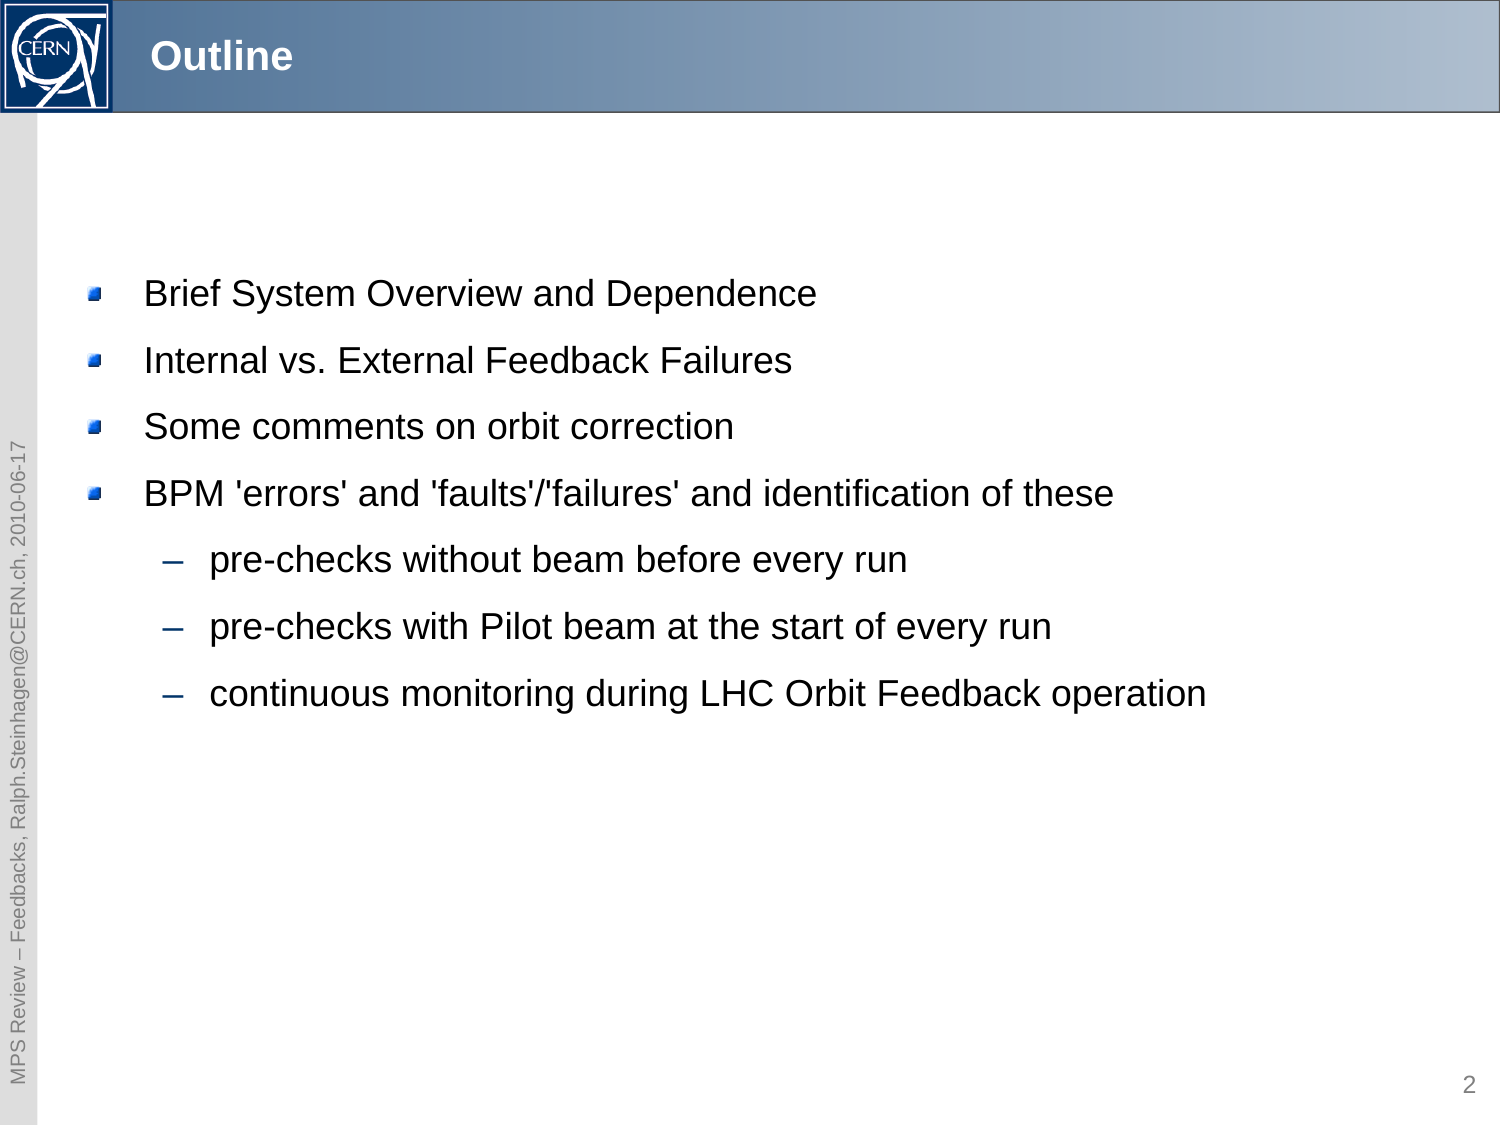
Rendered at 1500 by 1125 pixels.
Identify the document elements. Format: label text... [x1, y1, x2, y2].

picture [0, 0, 113, 113]
title Outline [150, 0, 1201, 113]
list Brief System Overview and Dependence Internal vs. External Feedback Failures Some comments on orbit correction BPM 'errors' and 'faults'/'failures' and identification of these pre-checks without beam before every run pre-checks with Pilot beam at the start of every run continuous monitoring during LHC Orbit Feedback operation [87, 137, 1438, 1016]
